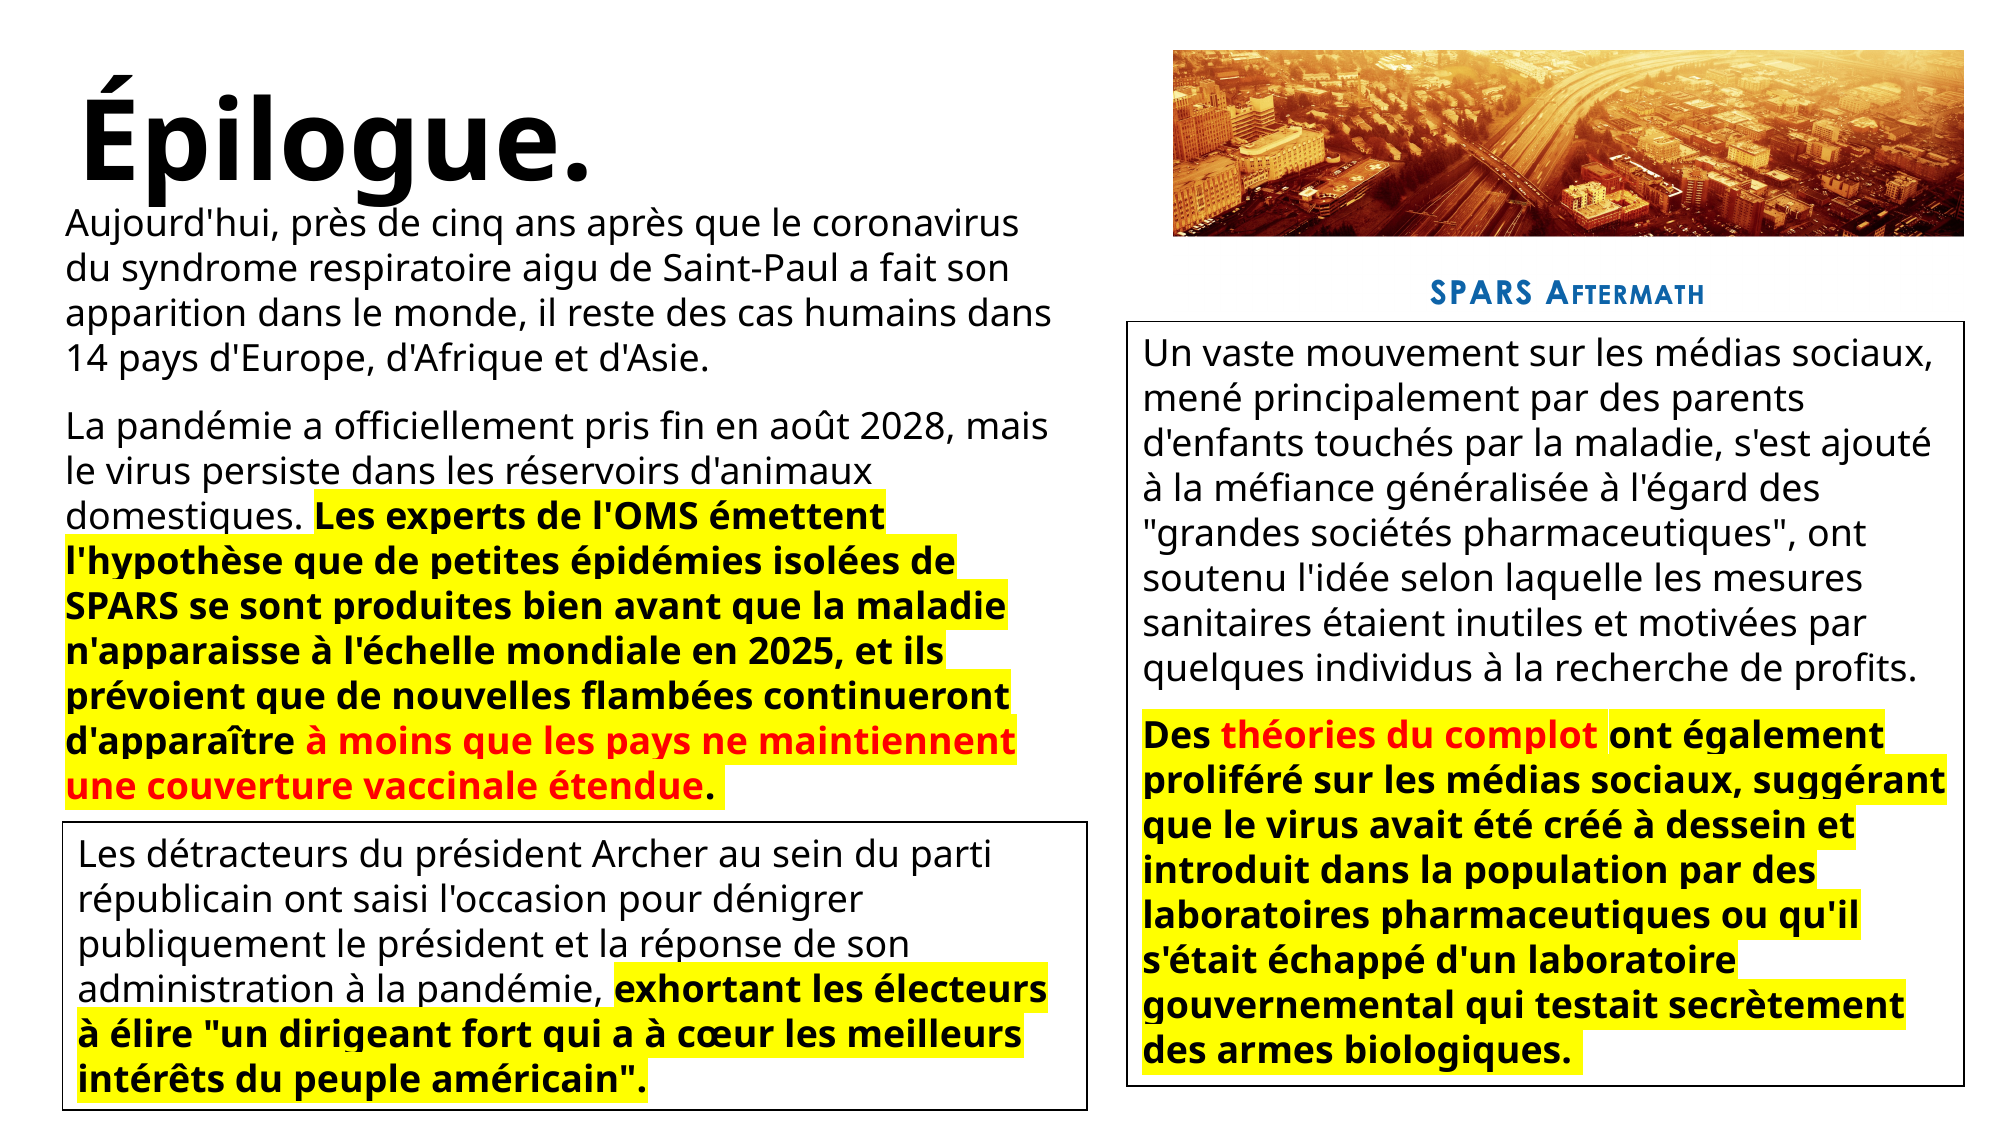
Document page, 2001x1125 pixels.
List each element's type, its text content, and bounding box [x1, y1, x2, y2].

text_box Un vaste mouvement sur les médias sociaux, mené principalement par des parents d'enfants touchés par la maladie, s'est ajouté à la méfiance généralisée à l'égard des "grandes sociétés pharmaceutiques", ont soutenu l'idée selon laquelle les mesures sanitaires étaient inutiles et motivées par quelques individus à la recherche de profits. Des théories du complot ont également proliféré sur les médias sociaux, suggérant que le virus avait été créé à dessein et introduit dans la population par des laboratoires pharmaceutiques ou qu'il s'était échappé d'un laboratoire gouvernemental qui testait secrètement des armes biologiques. [1127, 321, 1964, 1087]
picture [1173, 50, 1964, 312]
text_box Épilogue. [62, 60, 1173, 213]
text_box Aujourd'hui, près de cinq ans après que le coronavirus du syndrome respiratoire aigu de Saint-Paul a fait son apparition dans le monde, il reste des cas humains dans 14 pays d'Europe, d'Afrique et d'Asie. La pandémie a officiellement pris fin en août 2028, mais le virus persiste dans les réservoirs d'animaux domestiques. Les experts de l'OMS émettent l'hypothèse que de petites épidémies isolées de SPARS se sont produites bien avant que la maladie n'apparaisse à l'échelle mondiale en 2025, et ils prévoient que de nouvelles flambées continueront d'apparaître à moins que les pays ne maintiennent une couverture vaccinale étendue. [50, 191, 1087, 843]
text_box Les détracteurs du président Archer au sein du parti républicain ont saisi l'occasion pour dénigrer publiquement le président et la réponse de son administration à la pandémie, exhortant les électeurs à élire "un dirigeant fort qui a à cœur les meilleurs intérêts du peuple américain". [62, 822, 1087, 1110]
